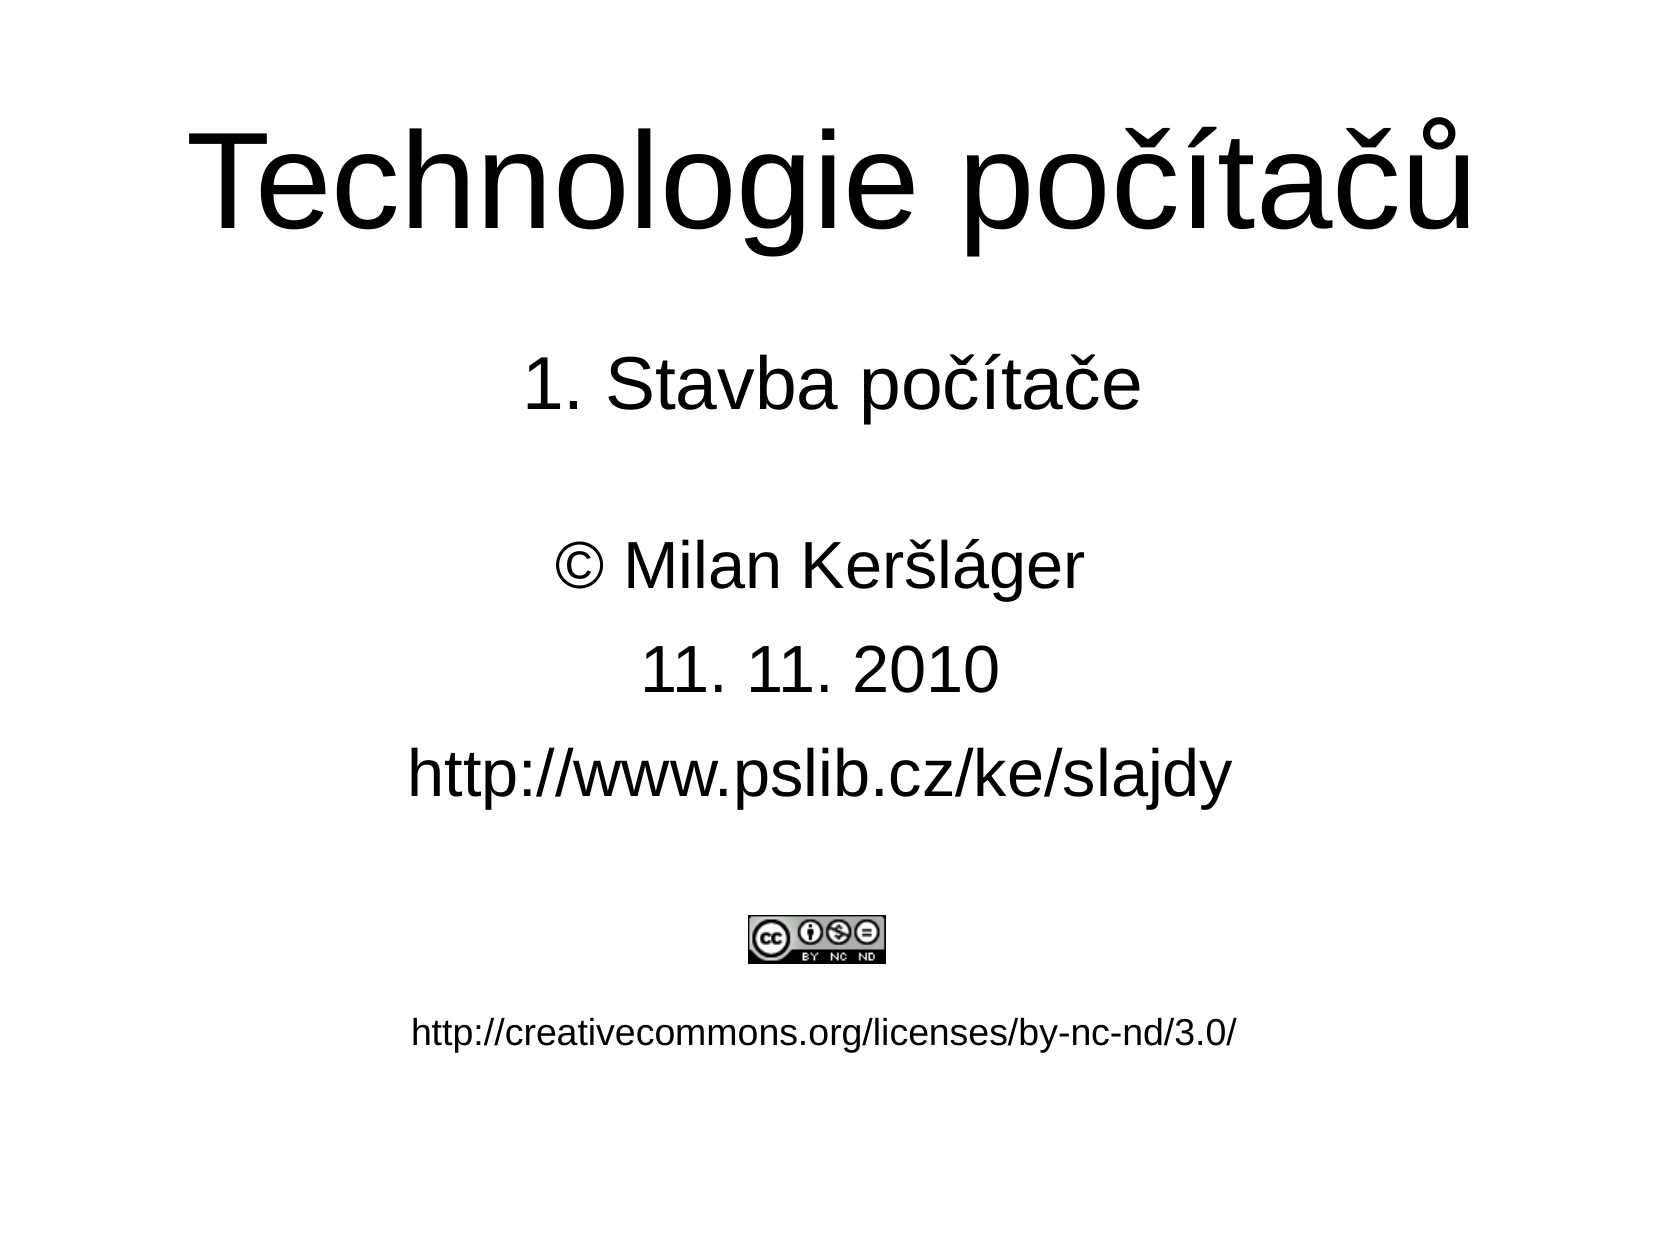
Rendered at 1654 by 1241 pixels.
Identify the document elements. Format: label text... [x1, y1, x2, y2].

list © Milan Keršláger 11.11.2010 http://www.pslib.cz/ke/slajdy [76, 527, 1565, 916]
text_box http://creativecommons.org/licenses/by-nc-nd/3.0/ [337, 1003, 1312, 1061]
picture [748, 915, 886, 964]
title Technologie počítačů 1. Stavba počítače [88, 50, 1577, 479]
